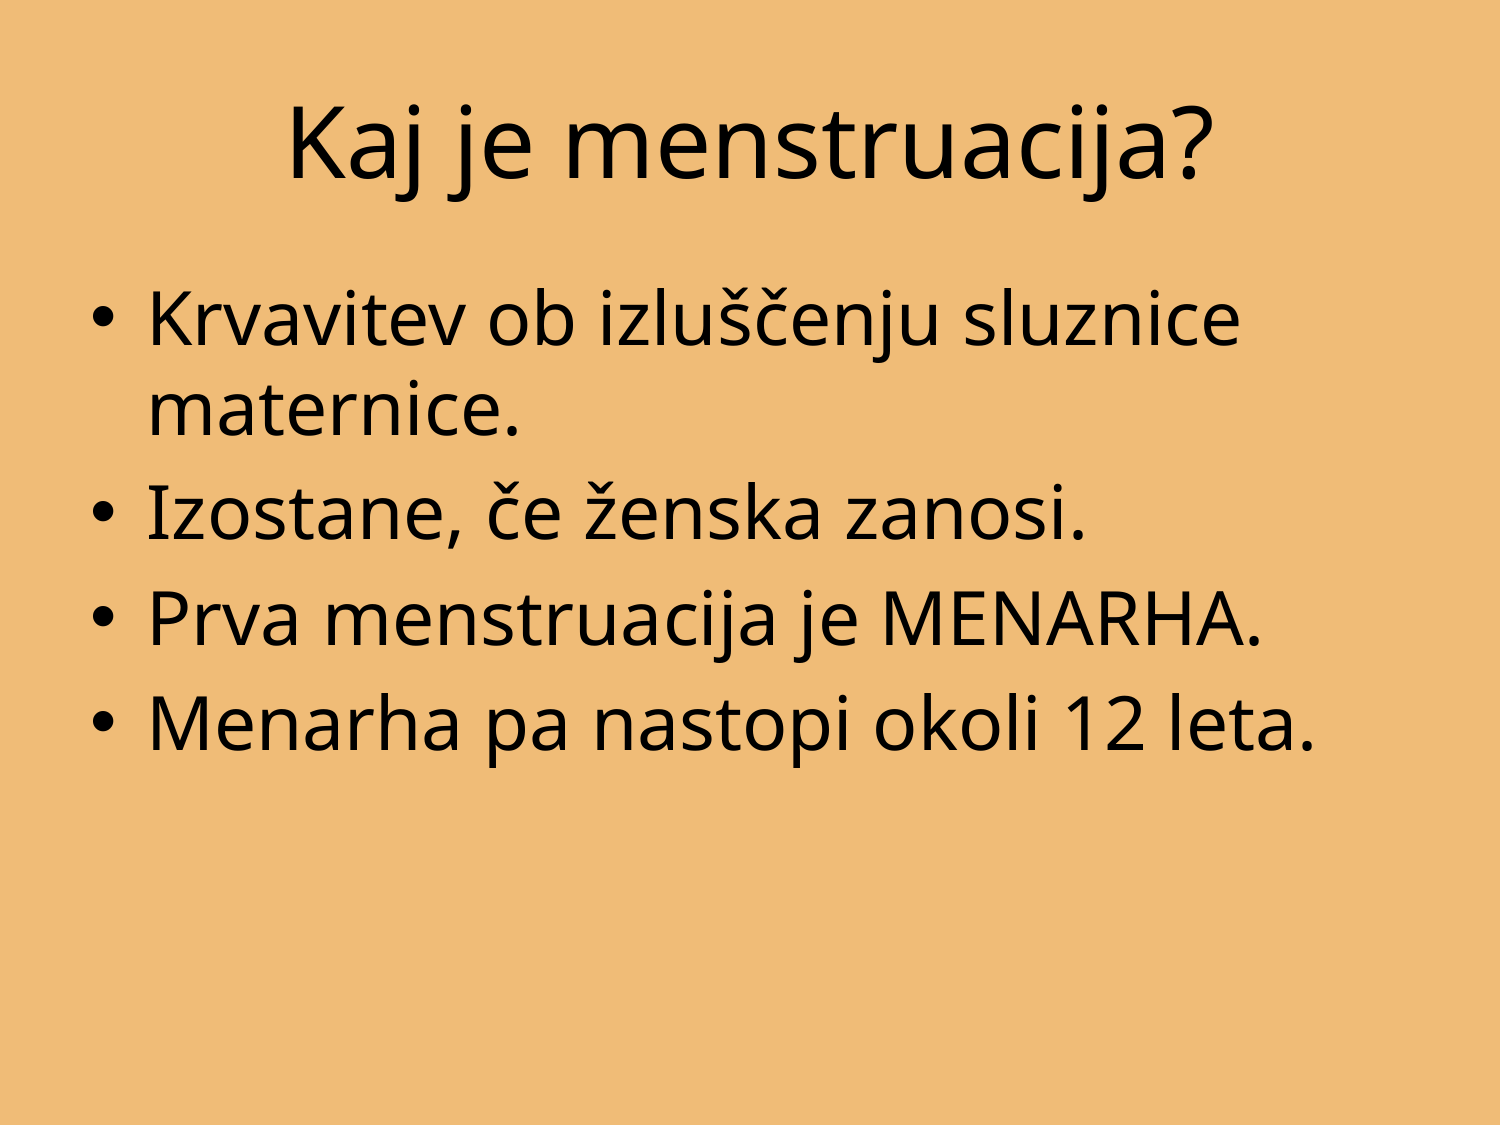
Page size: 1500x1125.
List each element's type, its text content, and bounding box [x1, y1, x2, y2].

title Kaj je menstruacija? [75, 45, 1425, 233]
list Krvavitev ob izluščenju sluznice maternice. Izostane, če ženska zanosi. Prva menstruacija je MENARHA. Menarha pa nastopi okoli 12 leta. [75, 262, 1425, 1005]
